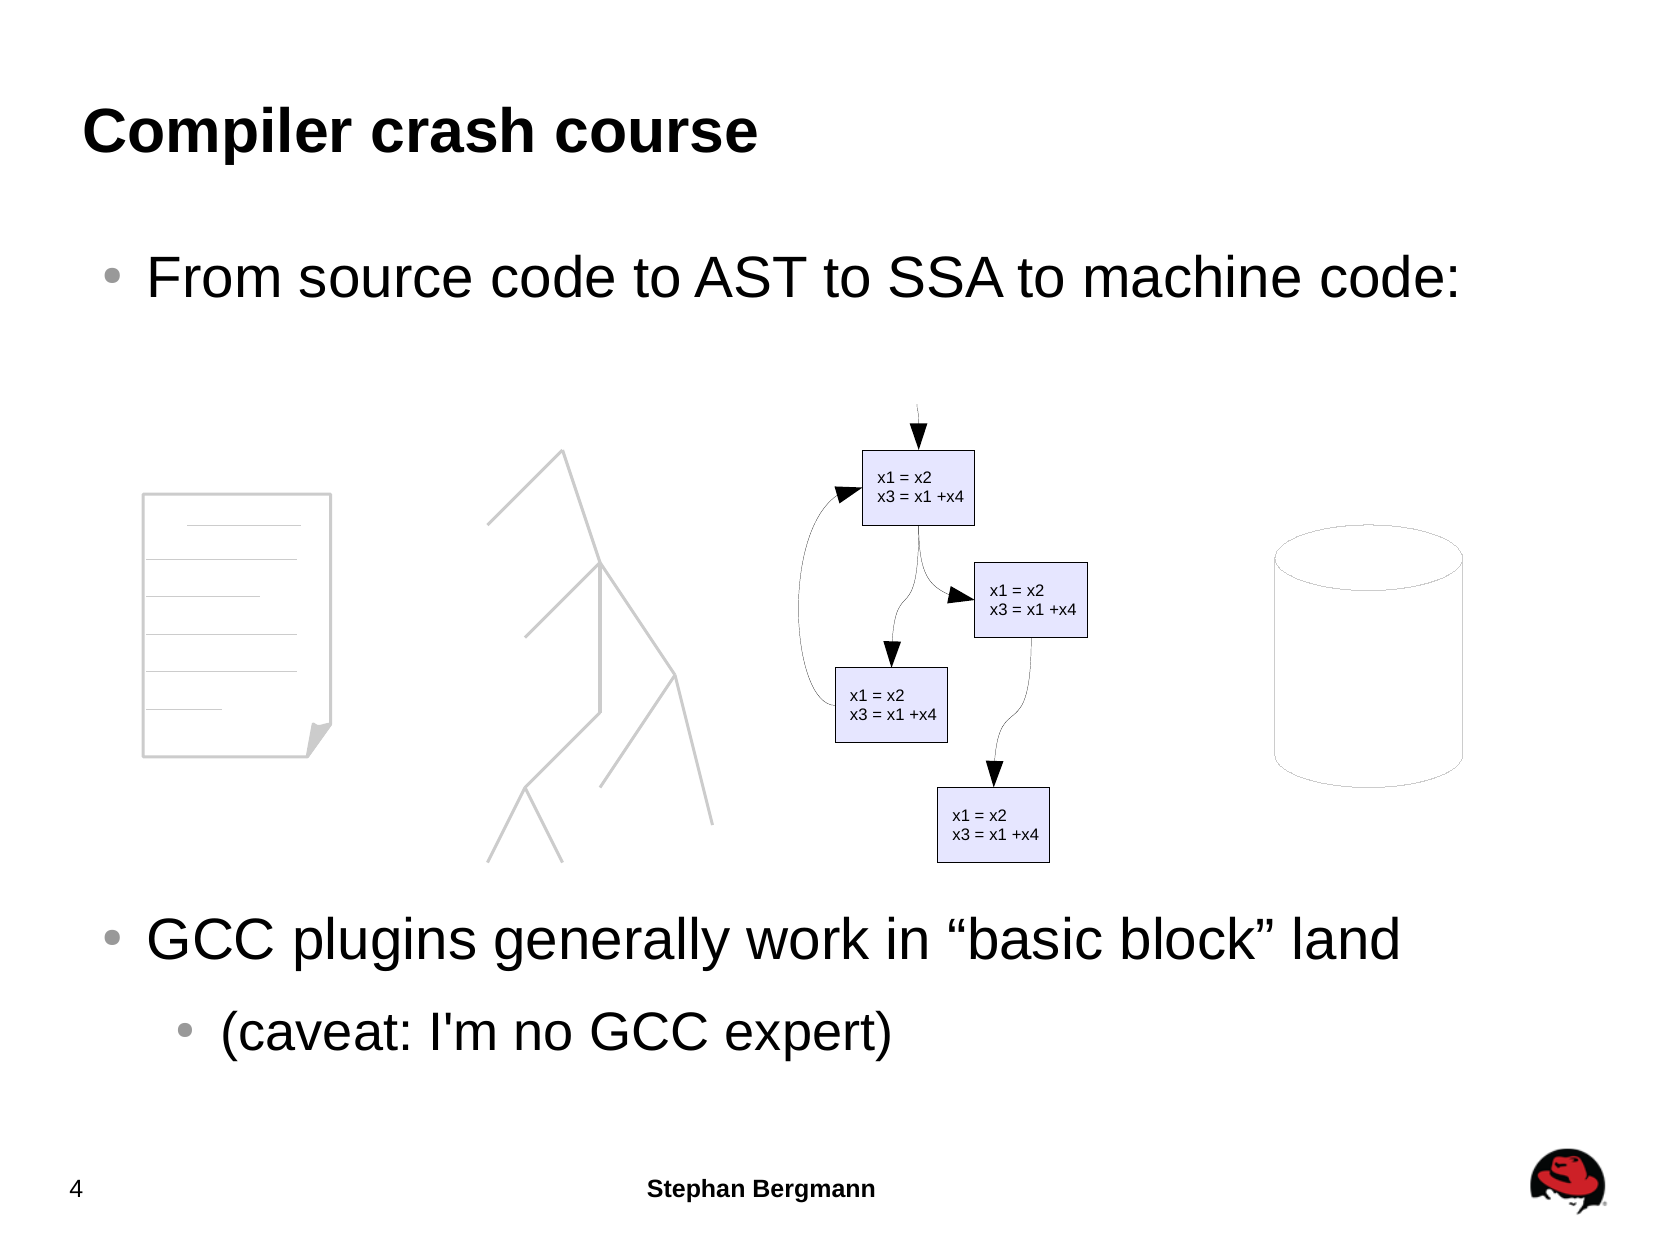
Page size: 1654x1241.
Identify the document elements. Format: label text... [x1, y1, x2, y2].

text_box [1274, 559, 1463, 788]
text_box x1 = x2 x3 = x1 +x4 [974, 562, 1088, 638]
text_box x1 = x2 x3 = x1 +x4 [862, 450, 975, 526]
list From source code to AST to SSA to machine code: GCC plugins generally work in “basic block” land (caveat: I'm no GCC expert) [86, 244, 1576, 1062]
picture [1529, 1146, 1613, 1224]
text_box x1 = x2 x3 = x1 +x4 [937, 787, 1050, 863]
text_box [143, 494, 331, 757]
text_box x1 = x2 x3 = x1 +x4 [835, 667, 948, 743]
title Compiler crash course [82, 37, 1571, 226]
